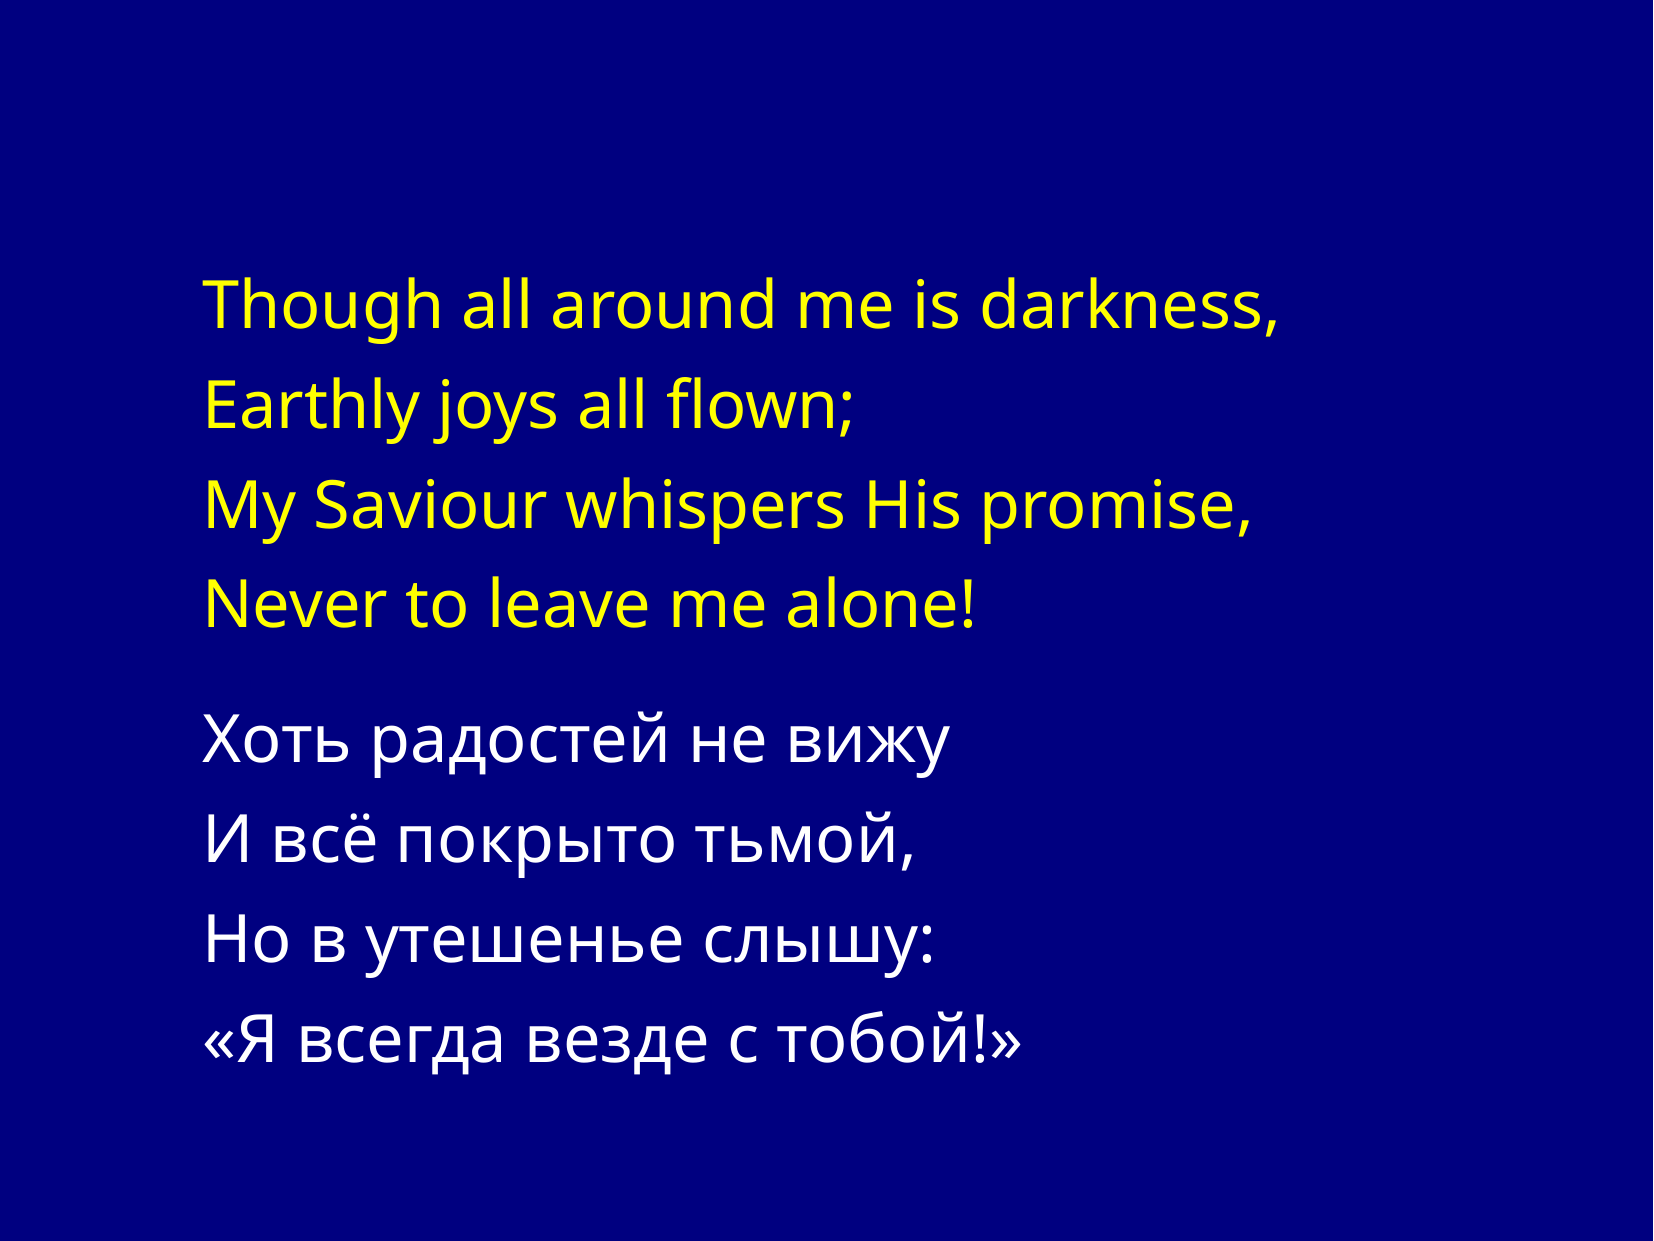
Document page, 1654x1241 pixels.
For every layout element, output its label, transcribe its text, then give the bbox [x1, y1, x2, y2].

text_box Хоть радостей не вижу И всё покрыто тьмой, Но в утешенье слышу: «Я всегда везде с тобой!» [75, 675, 1576, 1163]
text_box Though all around me is darkness, Earthly joys all flown; My Saviour whispers His promise, Never to leave me alone! [75, 150, 1576, 638]
